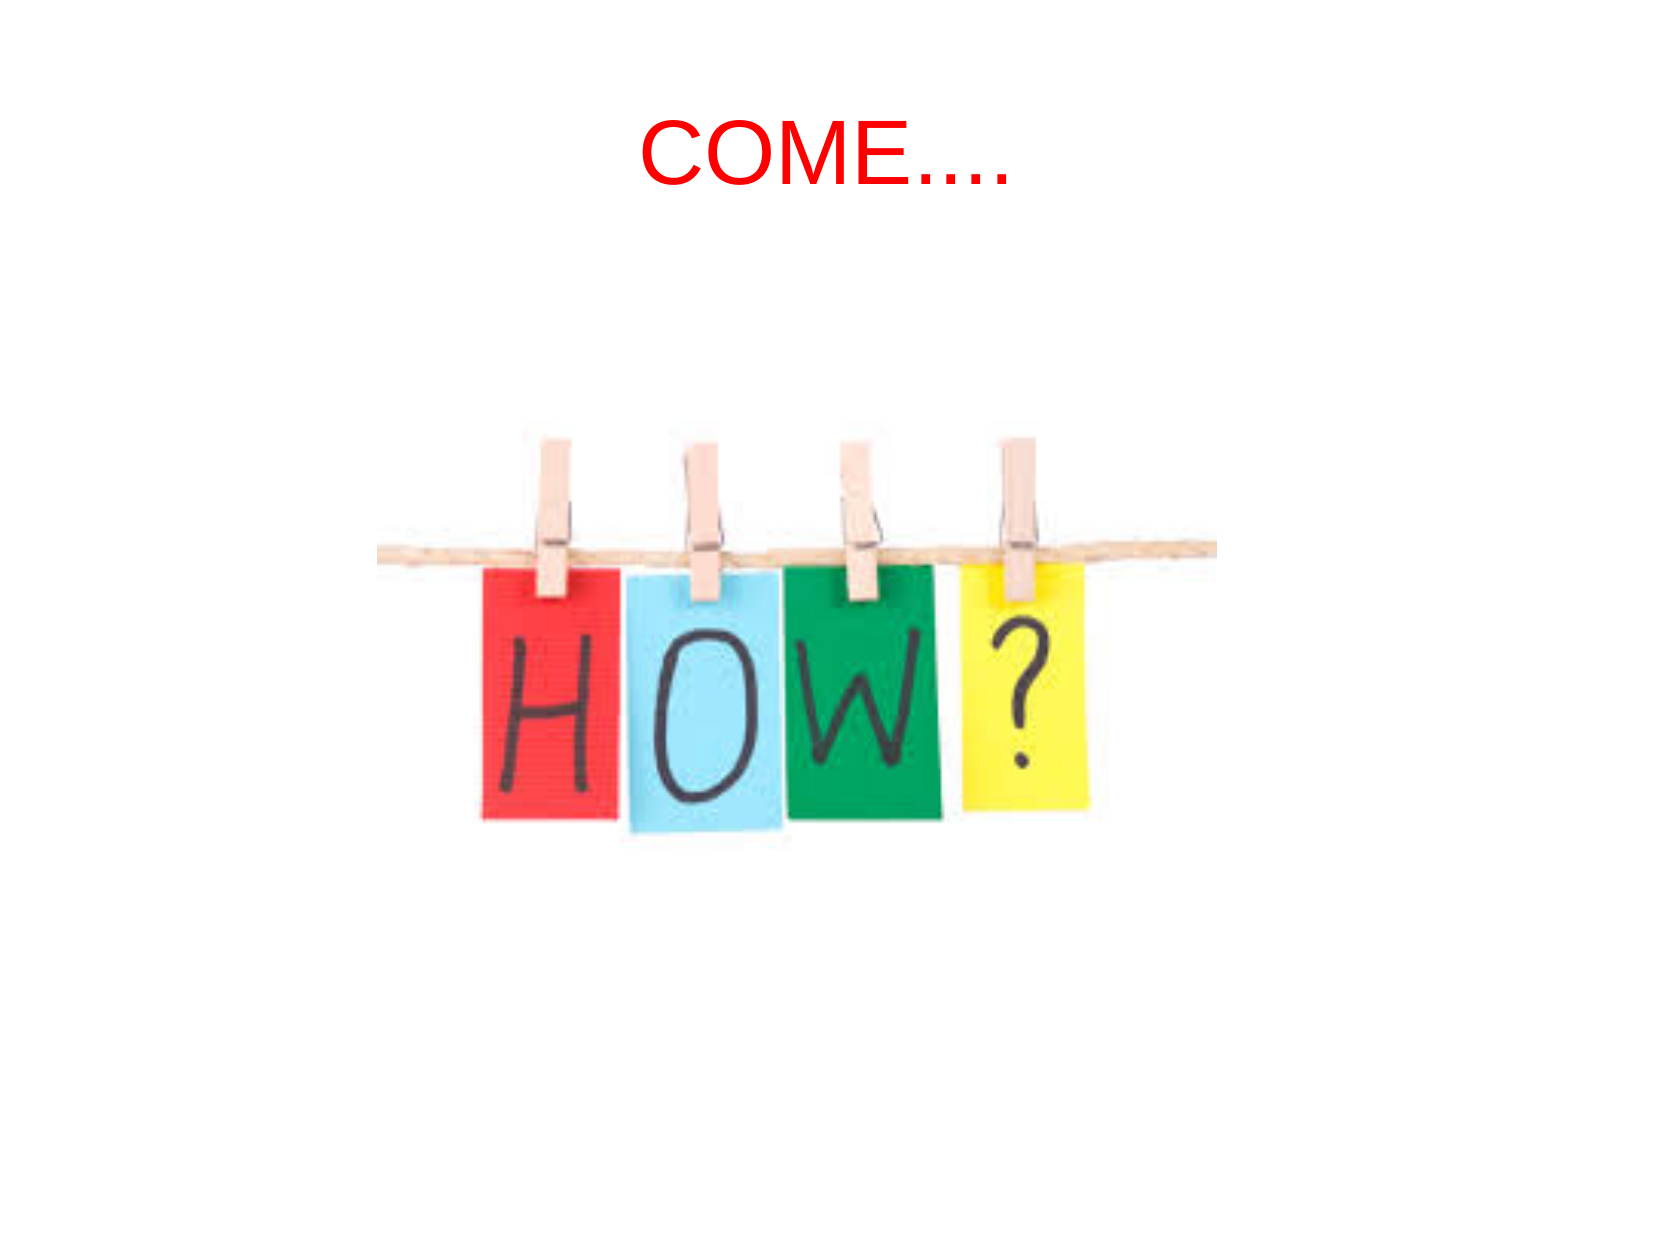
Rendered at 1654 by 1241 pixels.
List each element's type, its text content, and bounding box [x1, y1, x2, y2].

title COME.... [82, 49, 1571, 257]
picture [377, 342, 1217, 957]
